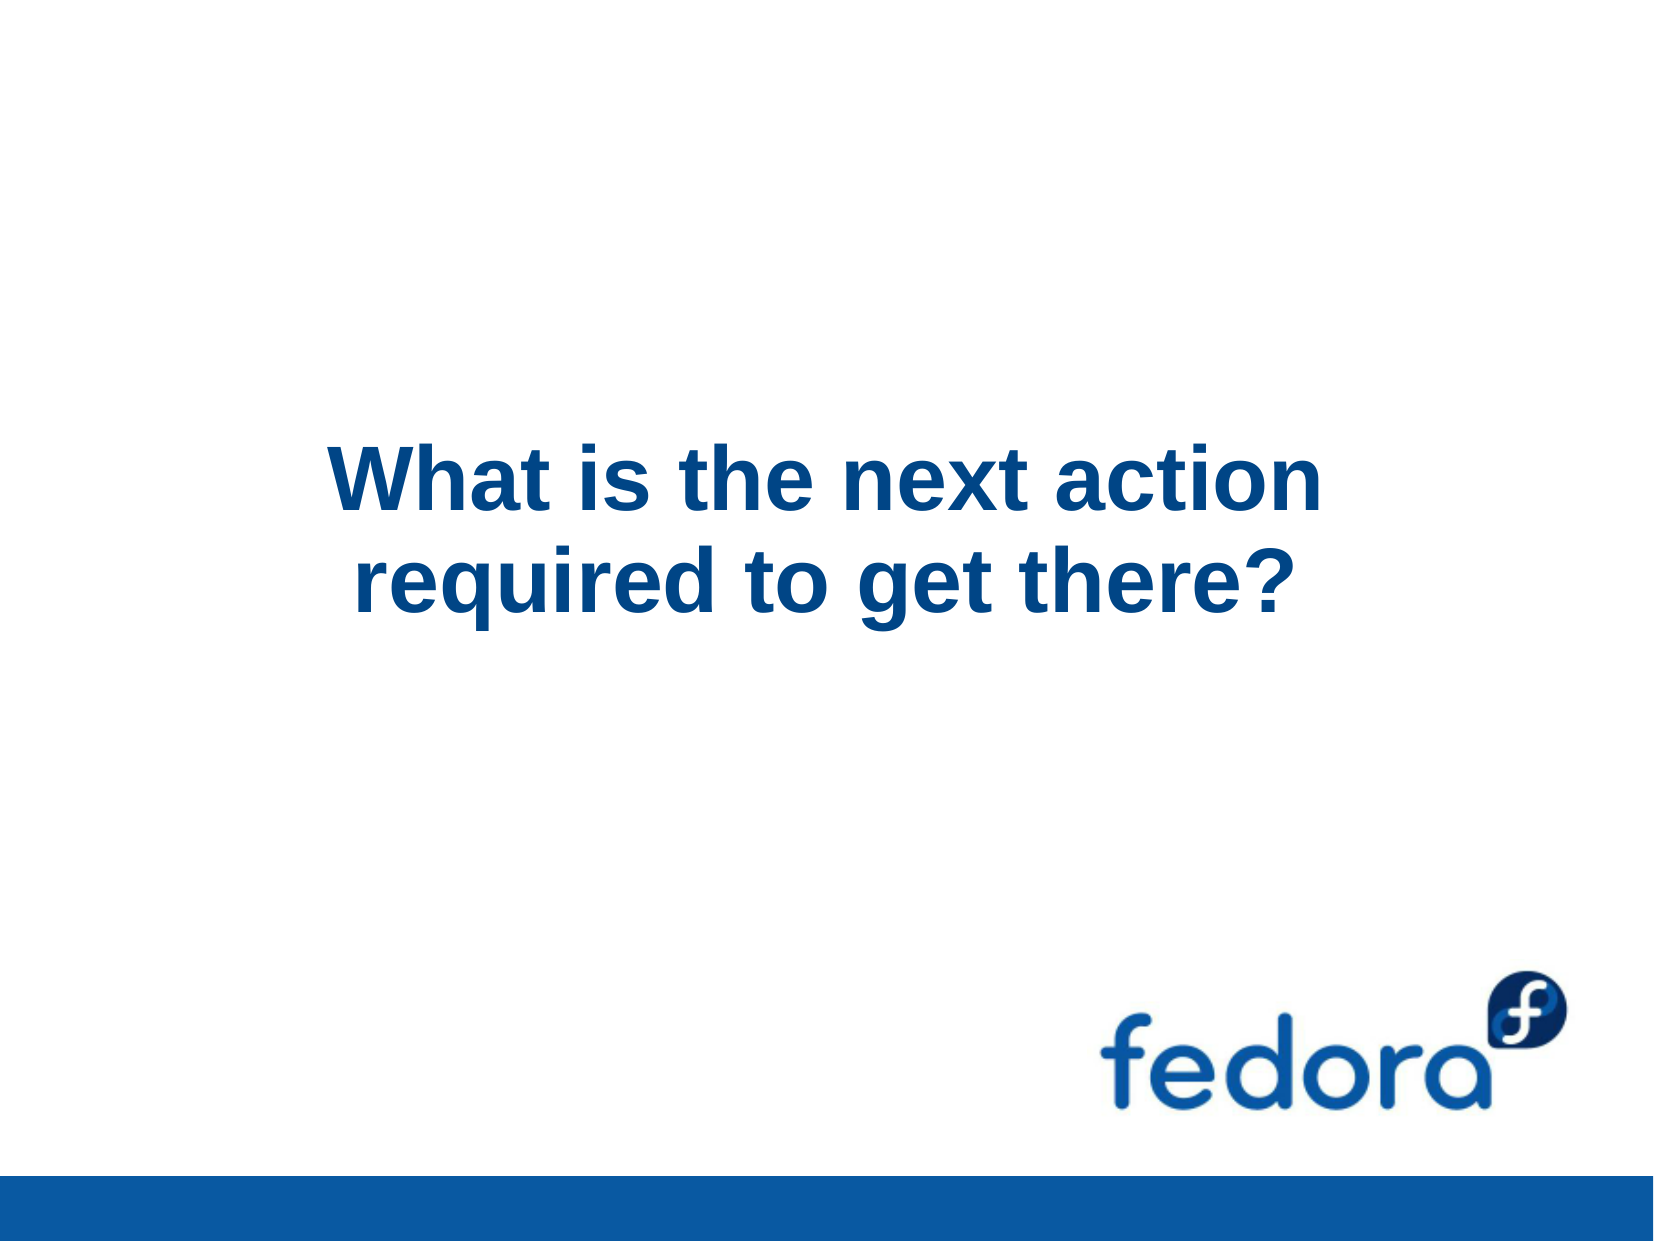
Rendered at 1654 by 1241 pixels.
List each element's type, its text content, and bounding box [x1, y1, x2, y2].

picture [1087, 959, 1576, 1125]
subtitle What is the next action required to get there? [82, 56, 1571, 1102]
picture [0, 1176, 1654, 1241]
